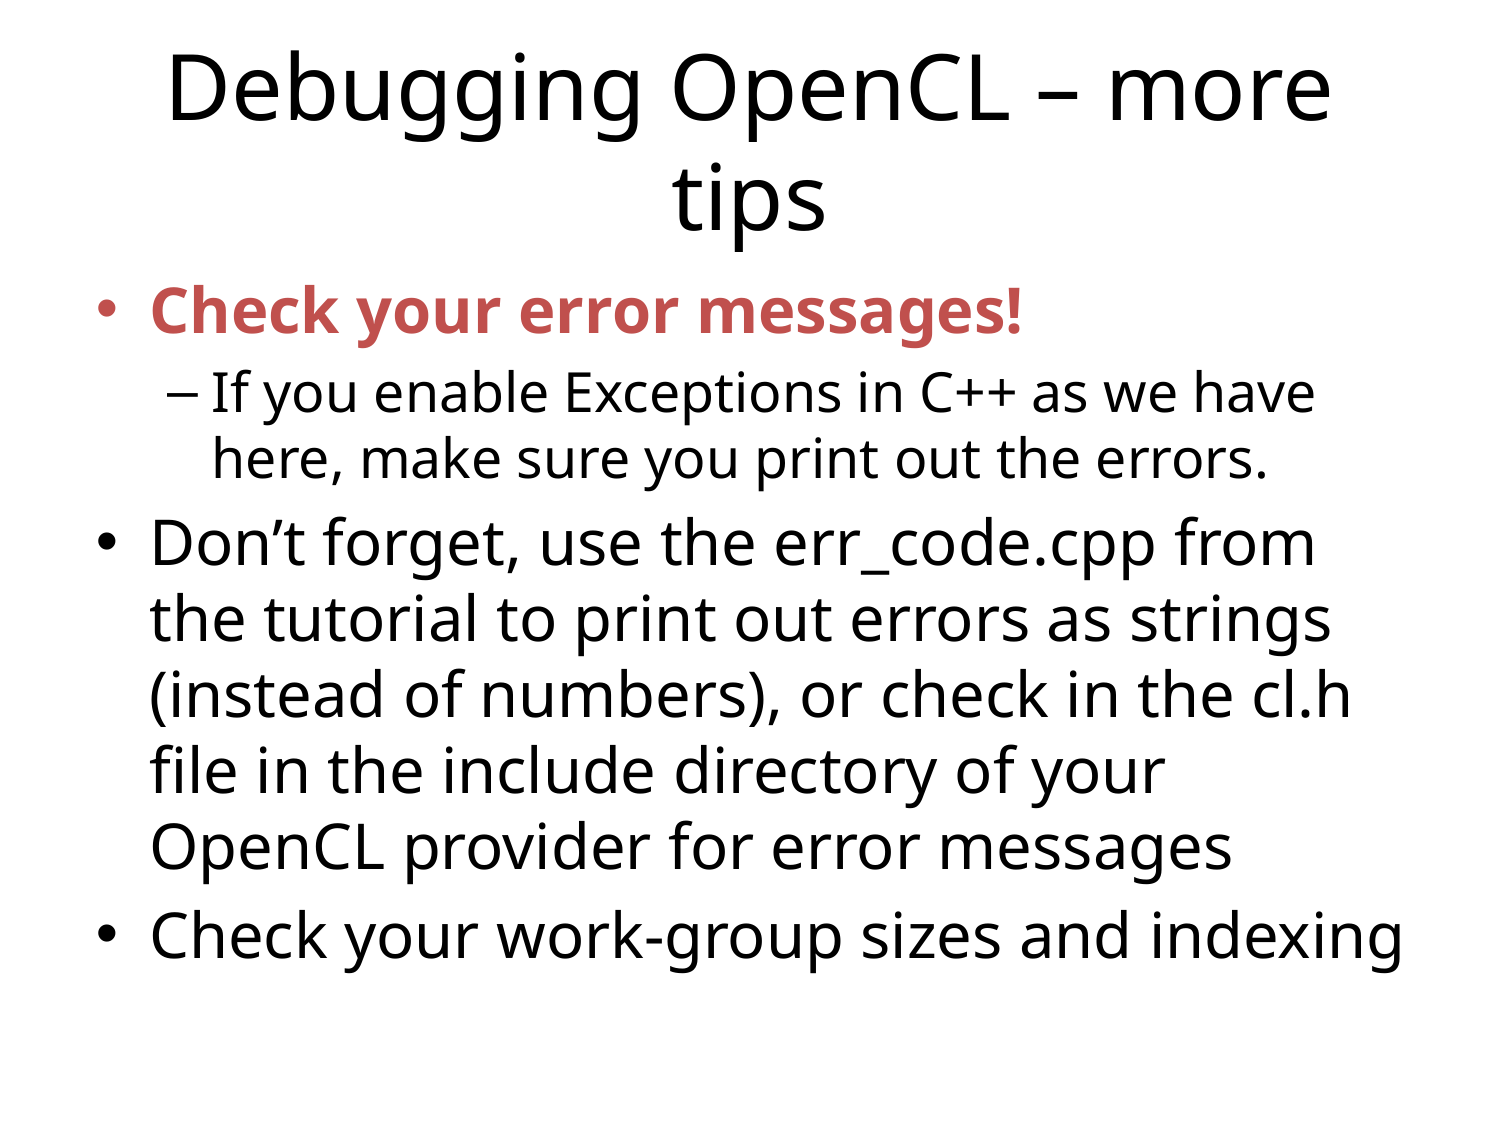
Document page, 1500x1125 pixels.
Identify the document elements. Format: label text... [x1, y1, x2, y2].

title Debugging OpenCL – more tips [75, 45, 1425, 233]
list Check your error messages! If you enable Exceptions in C++ as we have here, make sure you print out the errors. Don’t forget, use the err_code.cpp from the tutorial to print out errors as strings (instead of numbers), or check in the cl.h file in the include directory of your OpenCL provider for error messages Check your work-group sizes and indexing [80, 262, 1431, 1005]
